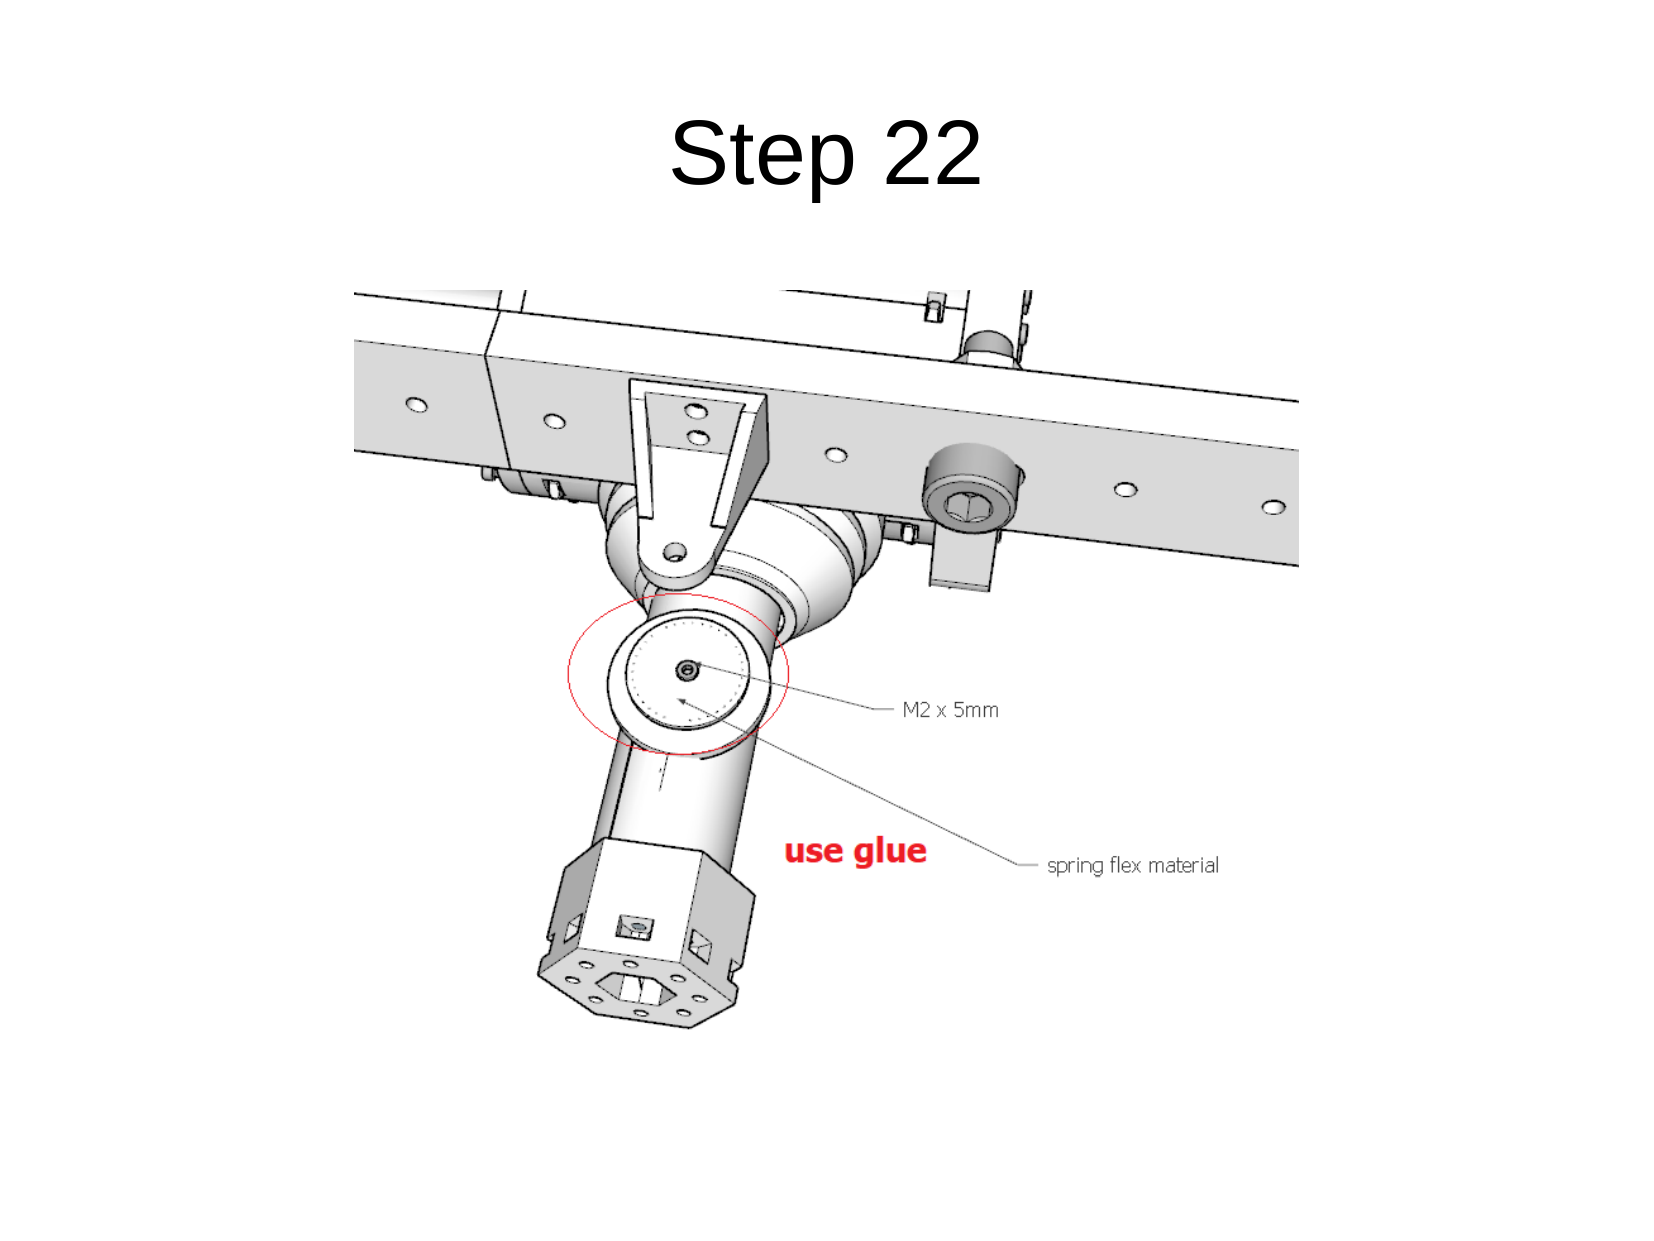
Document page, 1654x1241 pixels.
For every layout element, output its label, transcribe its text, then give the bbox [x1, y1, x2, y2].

picture [354, 290, 1299, 1109]
title Step 22 [82, 49, 1571, 257]
